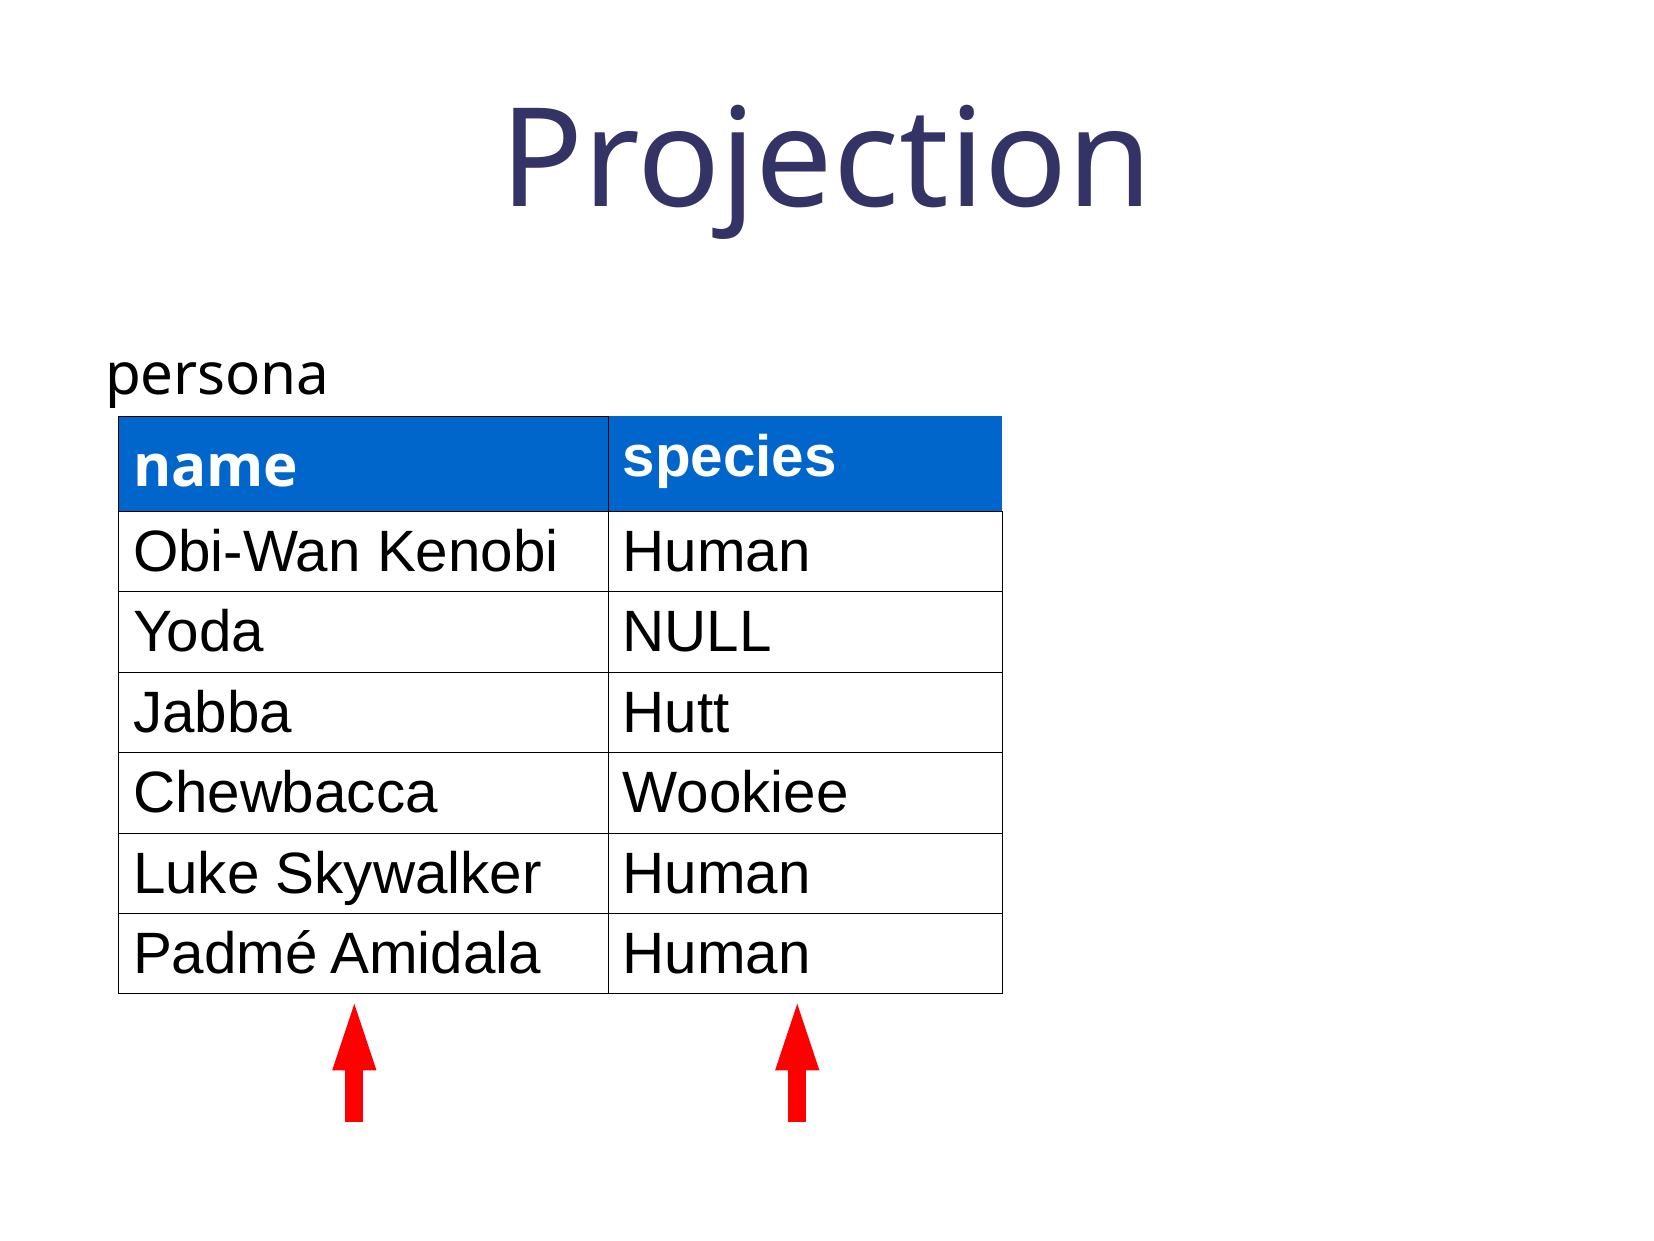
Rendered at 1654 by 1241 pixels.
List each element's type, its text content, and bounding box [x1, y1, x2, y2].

table_cell Human [609, 834, 1002, 913]
table_cell Human [609, 512, 1002, 591]
table_cell Chewbacca [119, 753, 608, 833]
table_cell Padmé Amidala [119, 914, 608, 993]
table_header species [609, 416, 1002, 511]
title Projection [82, 49, 1571, 257]
table_cell Obi-Wan Kenobi [119, 512, 608, 591]
table_cell Hutt [609, 673, 1002, 752]
table_cell Yoda [119, 592, 608, 672]
table_cell Jabba [119, 673, 608, 752]
table_header name [119, 417, 608, 511]
table_cell Human [609, 914, 1002, 993]
text_box persona [75, 324, 685, 411]
table_cell Luke Skywalker [119, 834, 608, 913]
table_cell Wookiee [609, 753, 1002, 833]
table_cell NULL [609, 592, 1002, 672]
